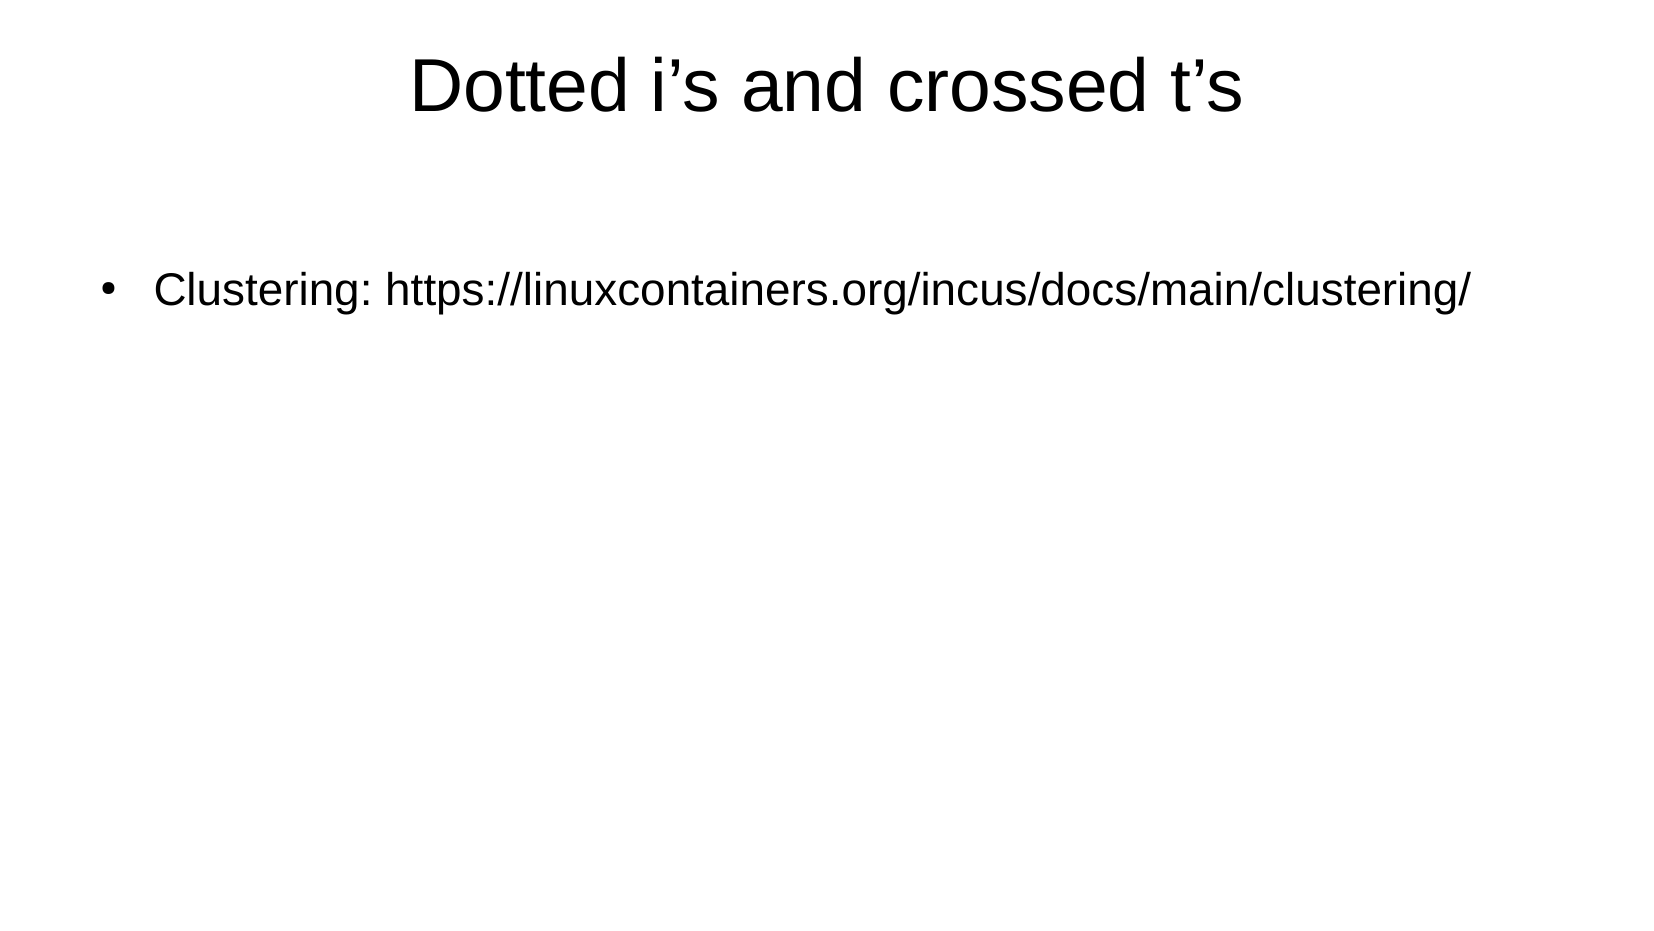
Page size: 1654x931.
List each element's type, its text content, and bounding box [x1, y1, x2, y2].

list Clustering: https://linuxcontainers.org/incus/docs/main/clustering/​ [82, 263, 1571, 804]
title Dotted i’s and crossed t’s [82, 7, 1571, 163]
